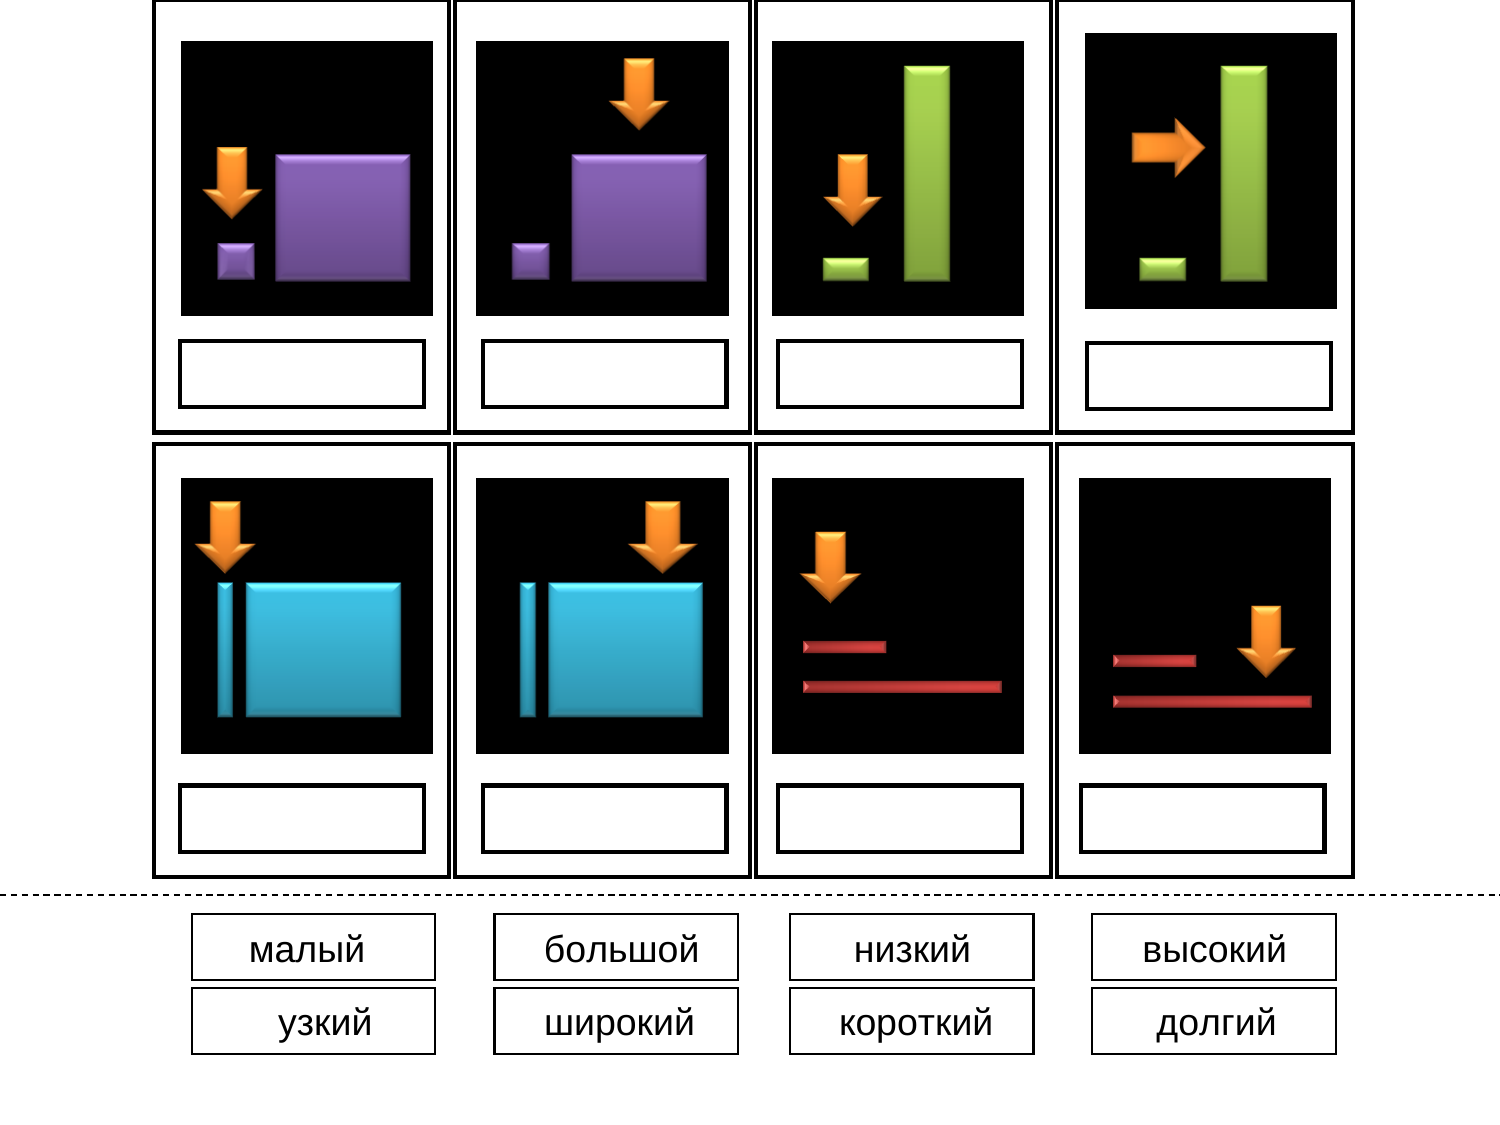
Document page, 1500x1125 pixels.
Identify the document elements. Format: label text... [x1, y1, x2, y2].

text_box низкий [839, 916, 987, 978]
picture [794, 676, 1009, 703]
text_box [1092, 913, 1337, 981]
text_box [756, 444, 1052, 877]
text_box [454, 0, 750, 433]
text_box узкий [263, 990, 388, 1052]
text_box короткий [824, 990, 1009, 1052]
text_box [494, 913, 739, 981]
text_box [153, 444, 449, 877]
picture [814, 149, 892, 240]
text_box долгий [1141, 990, 1303, 1052]
text_box [789, 987, 1034, 1055]
text_box [153, 0, 449, 433]
picture [794, 636, 894, 663]
picture [814, 253, 878, 295]
picture [193, 142, 419, 295]
picture [563, 149, 716, 295]
text_box малый [234, 916, 391, 978]
text_box большой [529, 916, 715, 978]
text_box широкий [529, 990, 711, 1052]
picture [1104, 650, 1204, 677]
picture [510, 496, 712, 730]
picture [1123, 61, 1277, 295]
picture [185, 496, 410, 730]
picture [208, 238, 264, 292]
text_box [191, 913, 436, 981]
picture [1130, 253, 1196, 295]
picture [503, 238, 559, 292]
text_box [1092, 987, 1337, 1055]
text_box [454, 444, 750, 877]
text_box [1057, 0, 1353, 433]
text_box [494, 987, 739, 1055]
picture [895, 61, 959, 295]
text_box высокий [1127, 916, 1303, 978]
text_box [789, 913, 1034, 981]
picture [600, 53, 679, 143]
text_box [756, 0, 1052, 433]
picture [791, 527, 871, 616]
text_box [1057, 444, 1353, 877]
picture [1104, 601, 1319, 718]
text_box [191, 987, 436, 1055]
